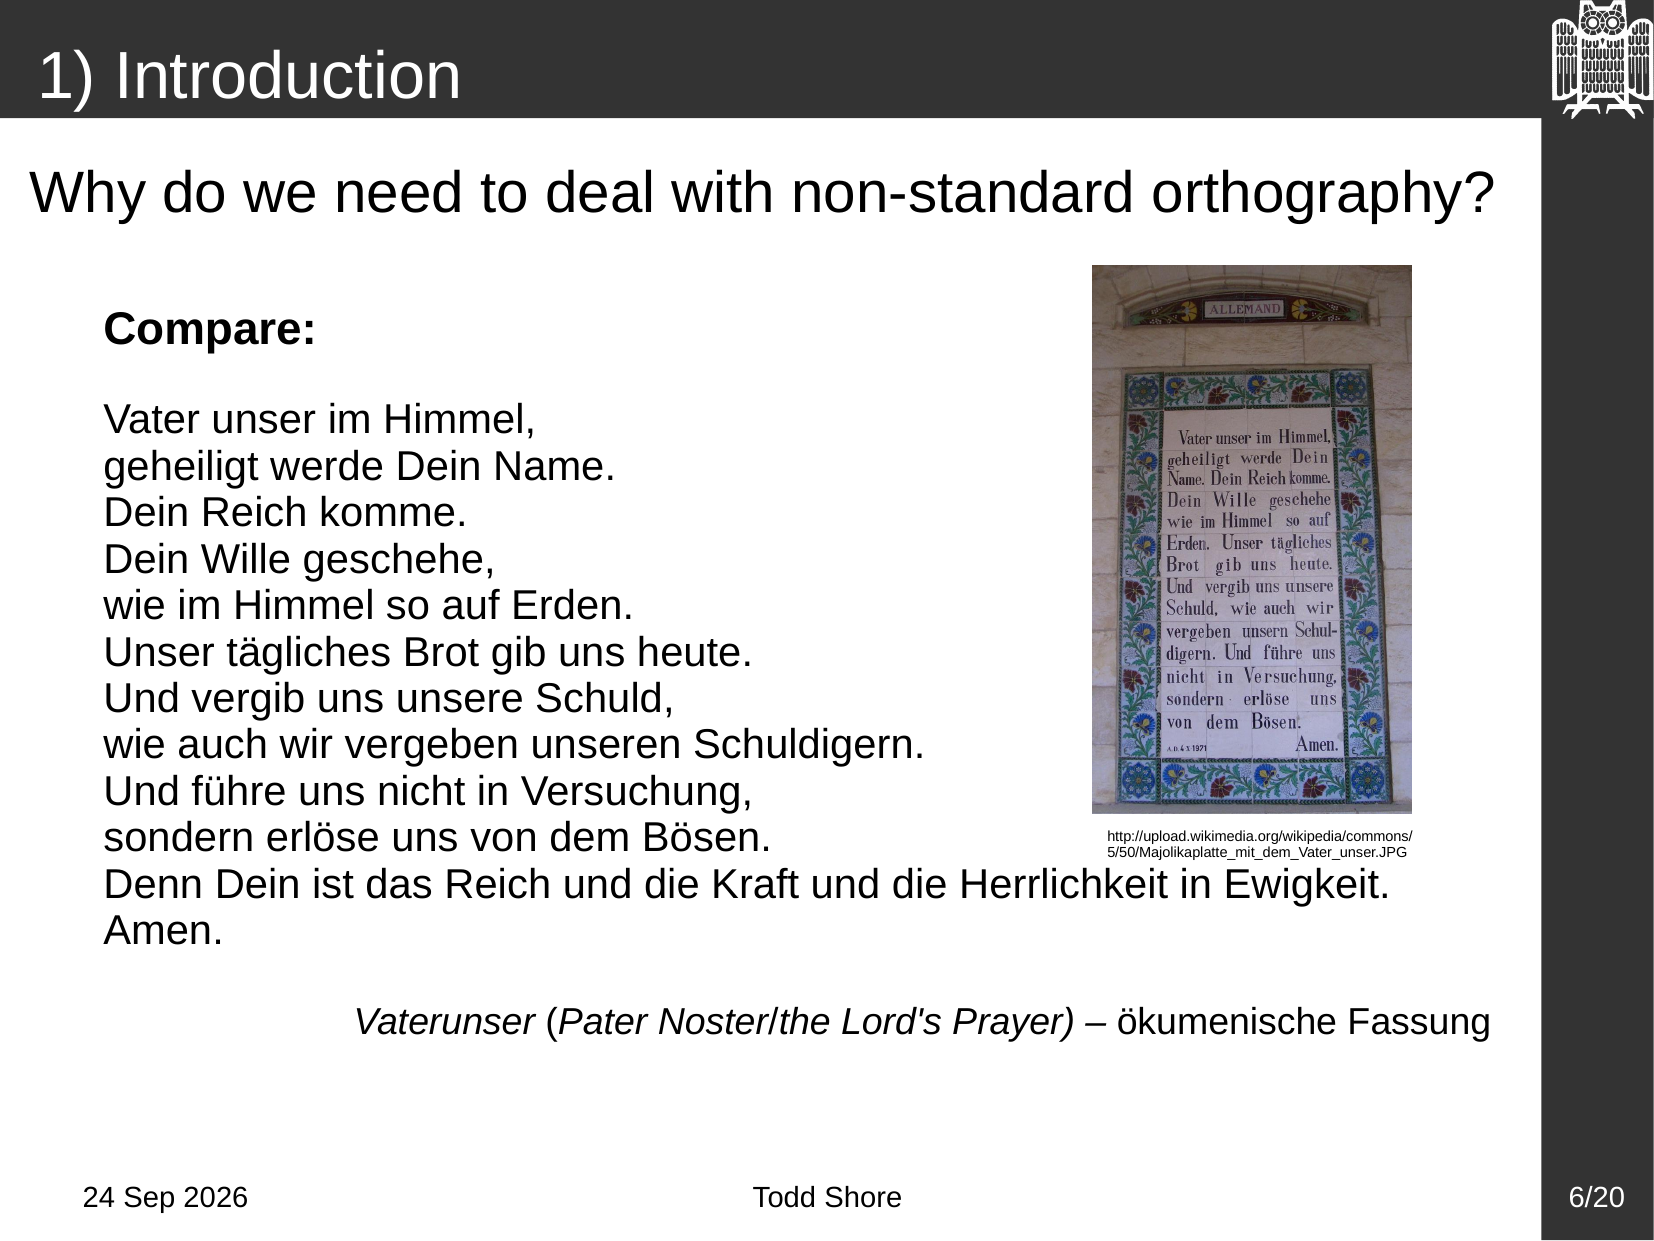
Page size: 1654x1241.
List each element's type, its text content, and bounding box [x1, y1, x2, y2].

title Why do we need to deal with non-standard orthography? [29, 147, 1518, 237]
text_box 1) Introduction [22, 30, 478, 120]
text_box http://upload.wikimedia.org/wikipedia/commons/ 5/50/Majolikaplatte_mit_dem_Vater_unser.JPG [1092, 820, 1536, 878]
text_box Compare: Vater unser im Himmel, geheiligt werde Dein Name. Dein Reich komme. Dein Wille geschehe, wie im Himmel so auf Erden. Unser tägliches Brot gib uns heute. Und vergib uns unsere Schuld, wie auch wir vergeben unseren Schuldigern. Und führe uns nicht in Versuchung, sondern erlöse uns von dem Bösen. Denn Dein ist das Reich und die Kraft und die Herrlichkeit in Ewigkeit. Amen. Vaterunser (Pater Noster/the Lord's Prayer) – ökumenische Fassung [88, 295, 1506, 1055]
picture [1552, 0, 1654, 119]
picture [1092, 265, 1412, 814]
